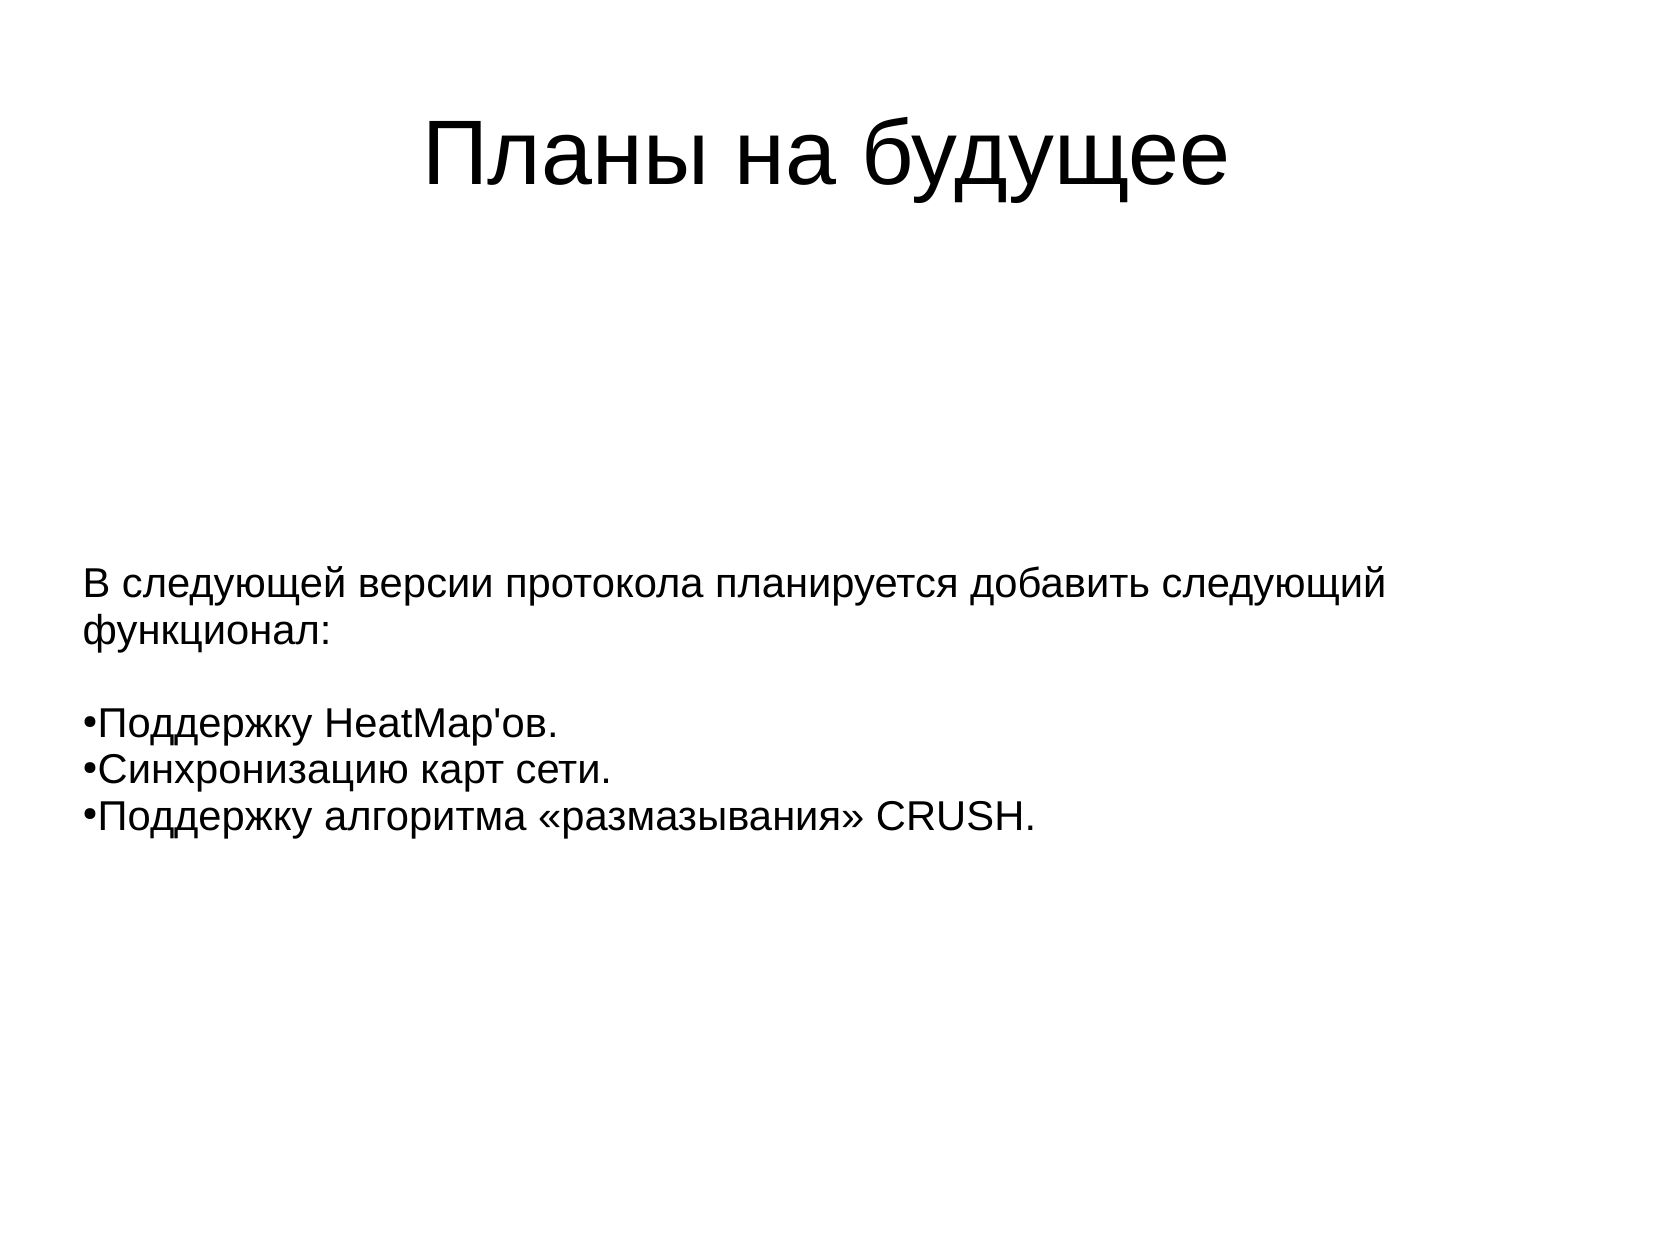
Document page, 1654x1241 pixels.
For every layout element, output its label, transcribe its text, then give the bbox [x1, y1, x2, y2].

subtitle В следующей версии протокола планируется добавить следующий функционал: Поддержку HeatMap'ов. Синхронизацию карт сети. Поддержку алгоритма «размазывания» CRUSH. [82, 297, 1571, 1102]
title Планы на будущее [82, 56, 1571, 250]
